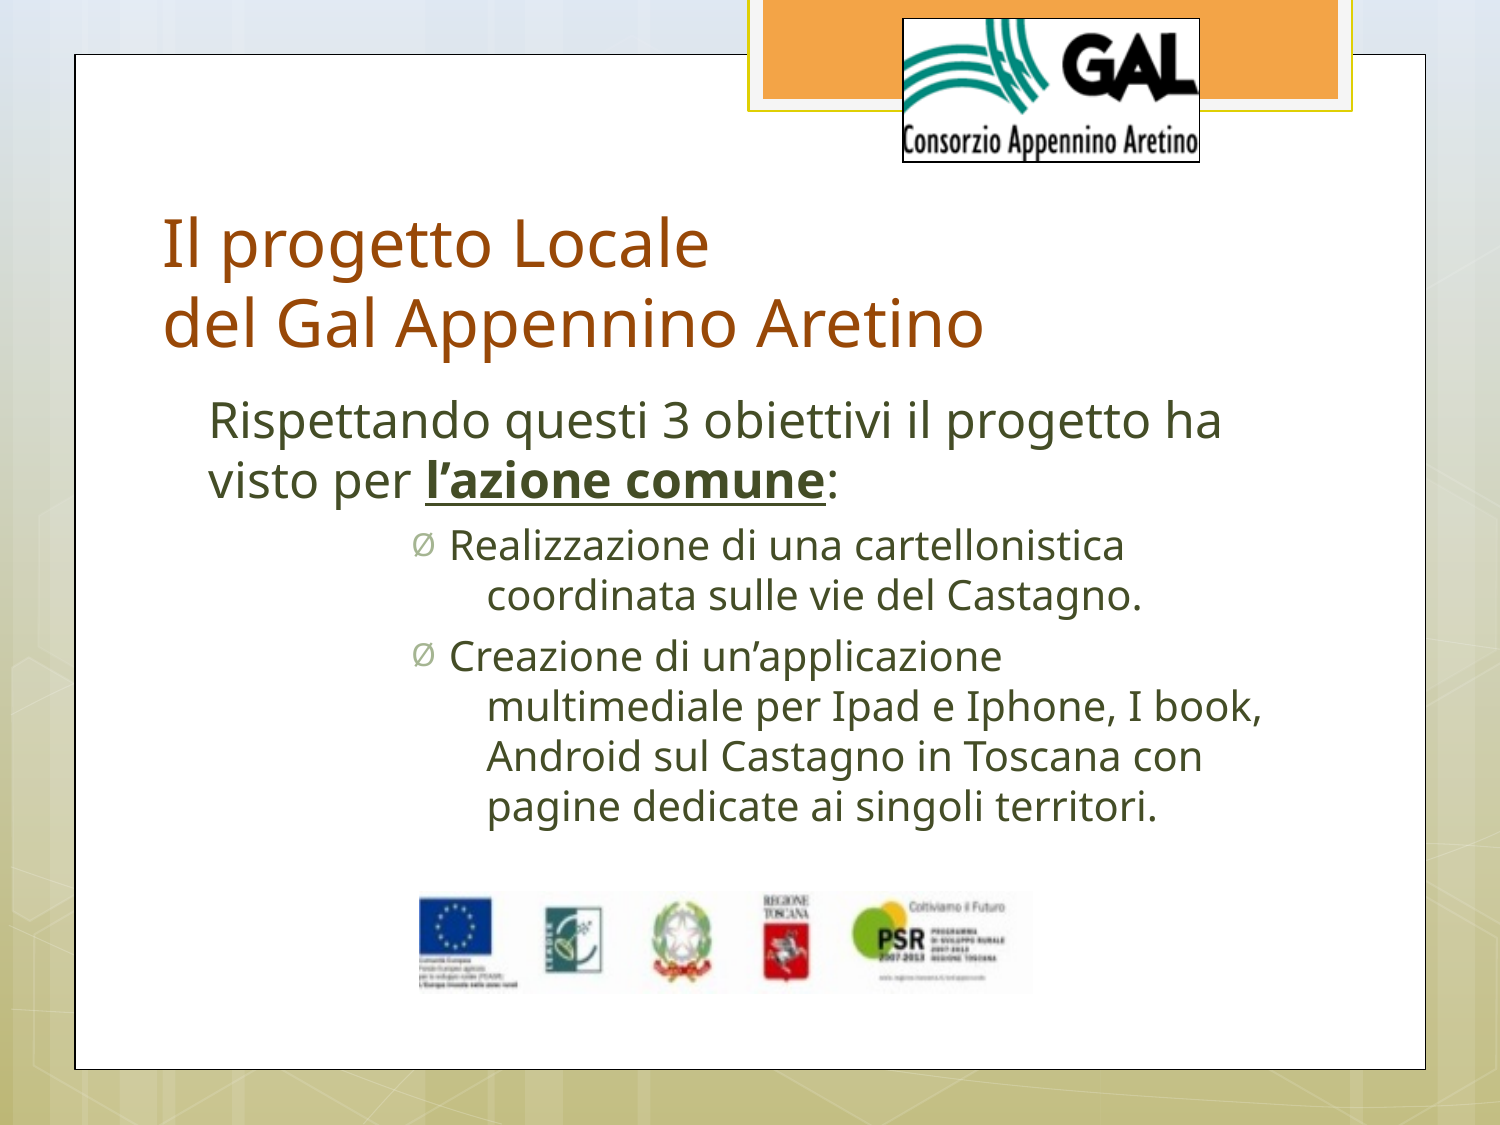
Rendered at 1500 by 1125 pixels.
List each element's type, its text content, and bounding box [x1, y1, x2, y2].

picture [903, 19, 1199, 162]
list Rispettando questi 3 obiettivi il progetto ha visto per l’azione comune: Realizzazione di una cartellonistica coordinata sulle vie del Castagno. Creazione di un’applicazione multimediale per Ipad e Iphone, I book, Android sul Castagno in Toscana con pagine dedicate ai singoli territori. [171, 381, 1283, 858]
title Il progetto Locale del Gal Appennino Aretino [147, 161, 1363, 369]
picture [419, 892, 1033, 994]
